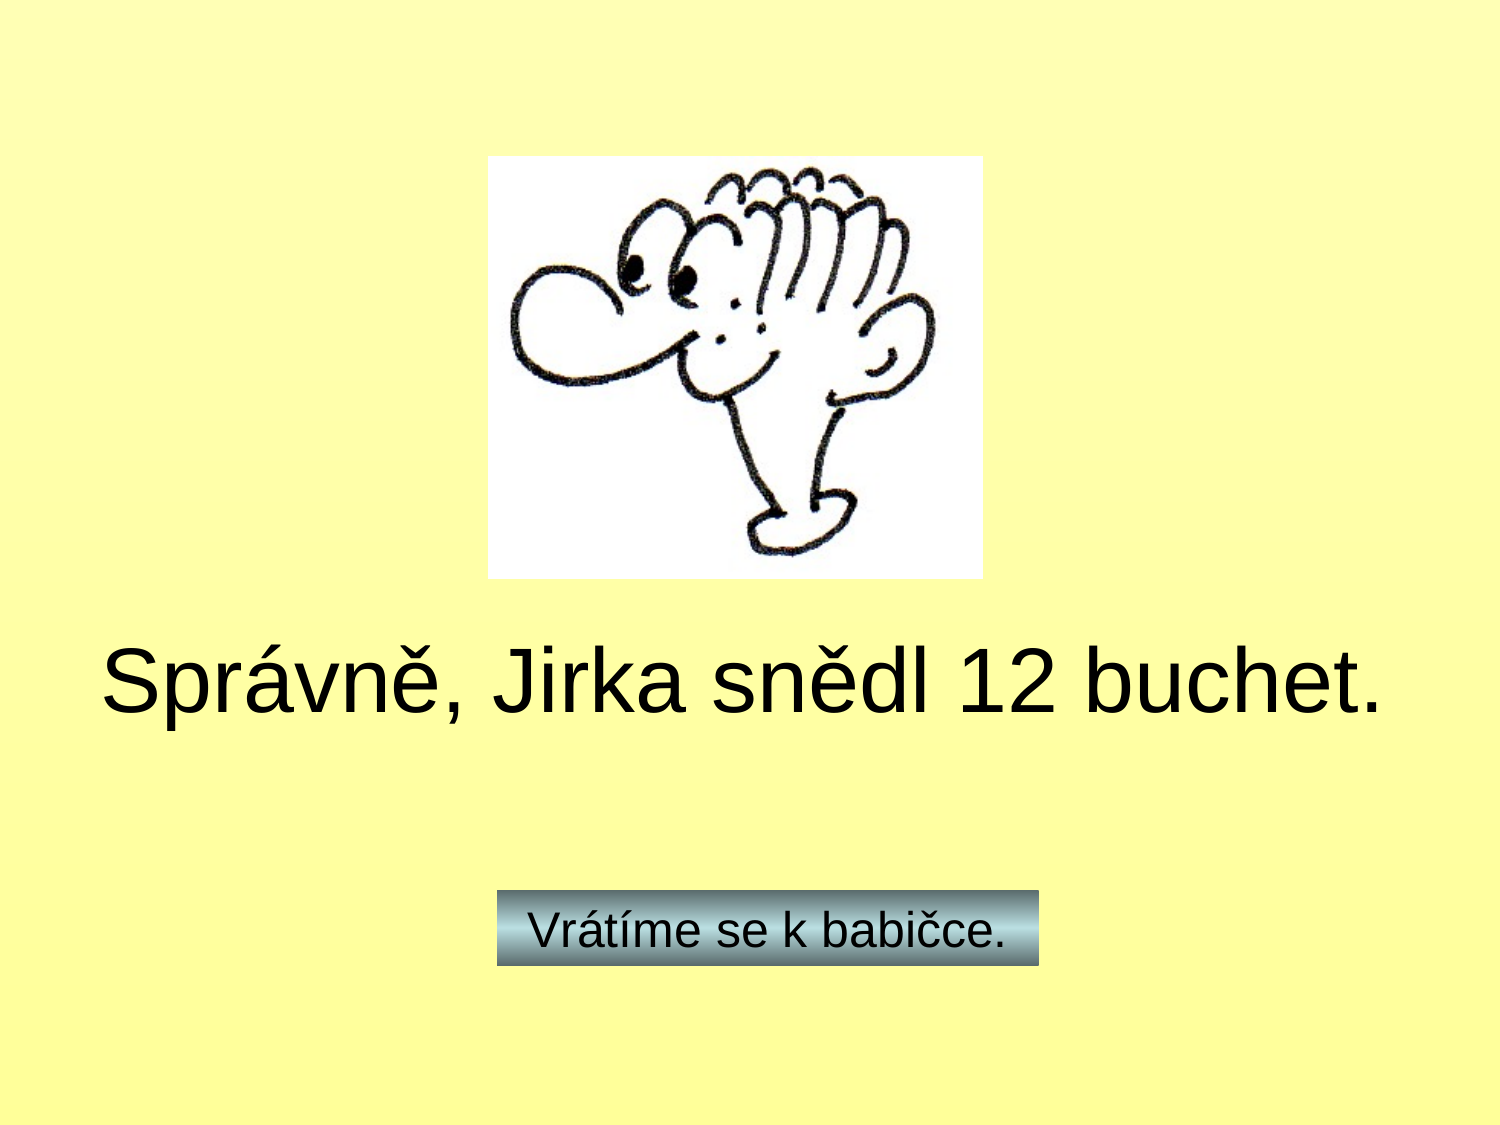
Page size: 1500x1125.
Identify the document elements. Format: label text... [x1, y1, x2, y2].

picture [488, 156, 983, 579]
title Správně, Jirka snědl 12 buchet. [68, 581, 1419, 770]
text_box Vrátíme se k babičce. [497, 890, 1039, 966]
